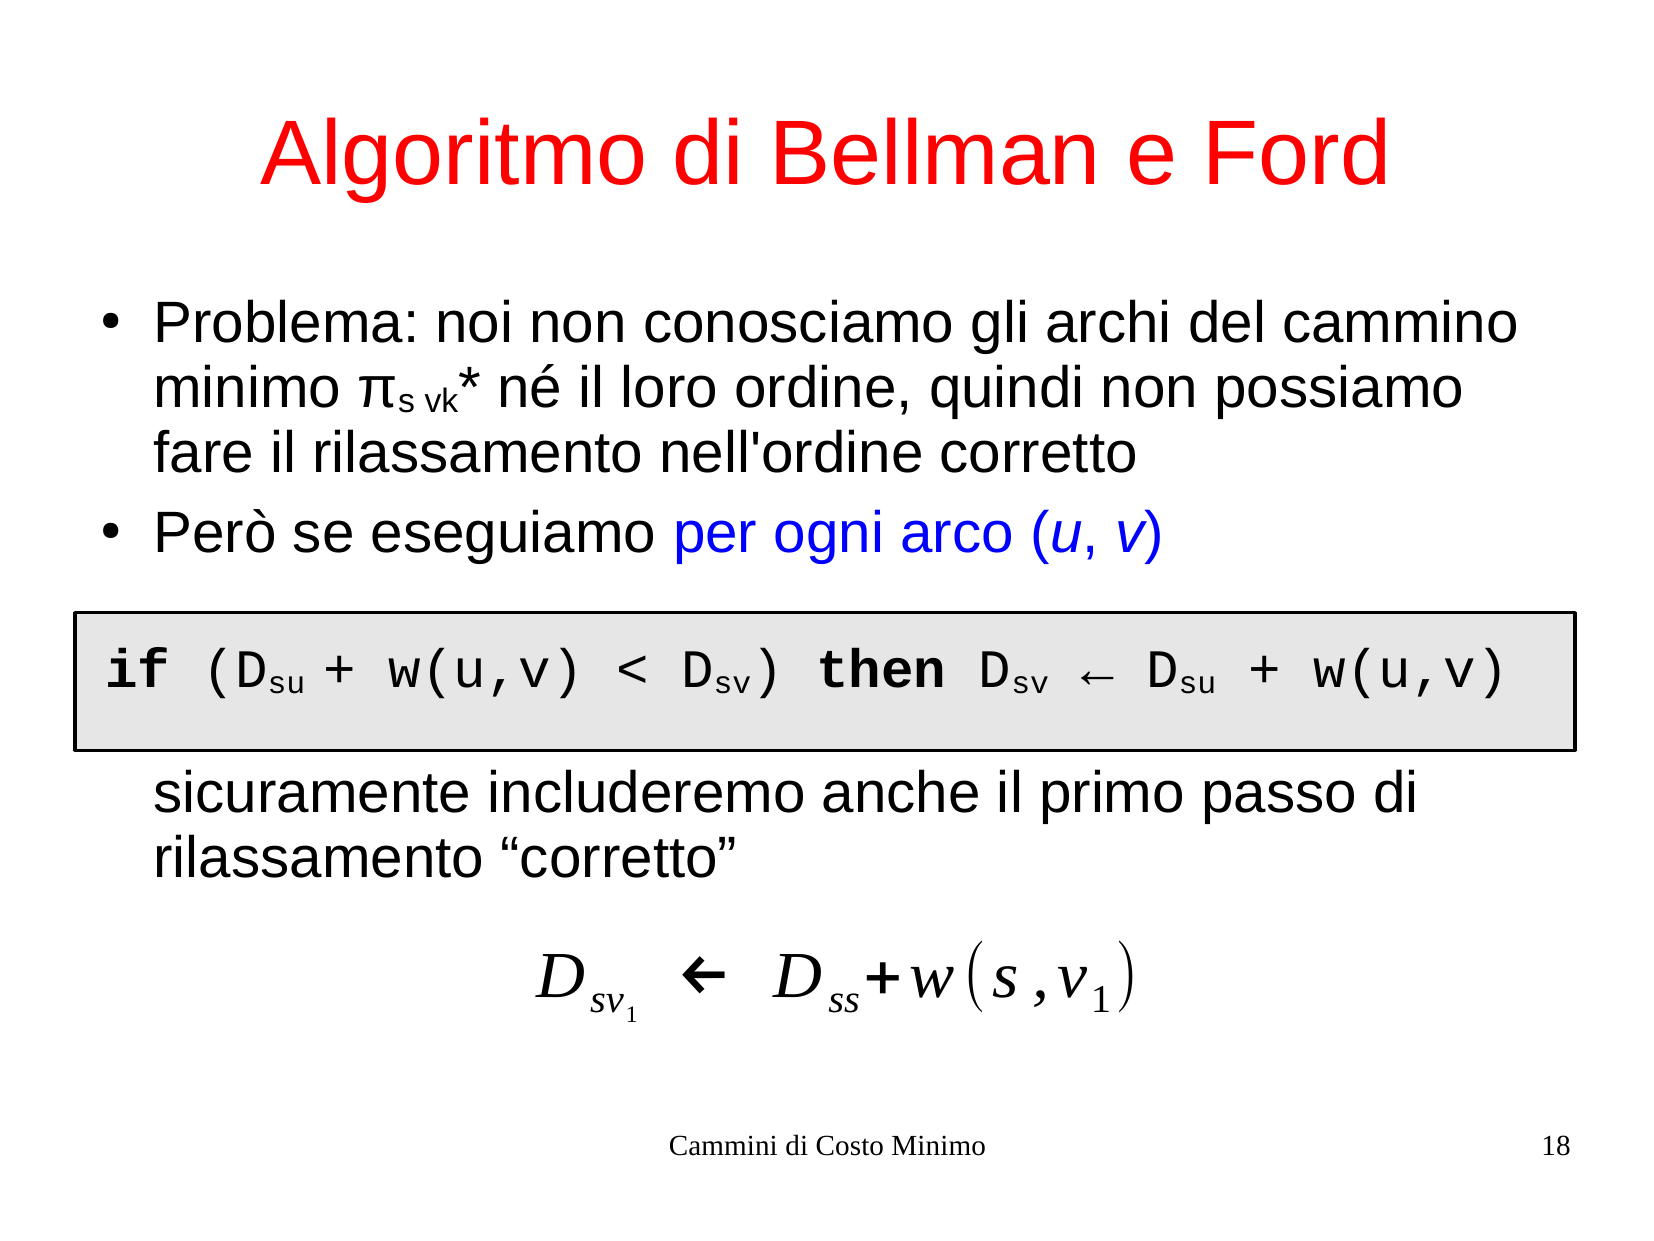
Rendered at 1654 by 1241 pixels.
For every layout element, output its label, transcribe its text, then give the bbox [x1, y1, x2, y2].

text_box if (Dsu + w(u,v) < Dsv) then Dsv ← Dsu + w(u,v) [75, 612, 1576, 751]
title Algoritmo di Bellman e Ford [82, 49, 1571, 257]
list Problema: noi non conosciamo gli archi del cammino minimo πs vk* né il loro ordine, quindi non possiamo fare il rilassamento nell'ordine corretto Però se eseguiamo per ogni arco (u, v) sicuramente includeremo anche il primo passo di rilassamento “corretto” [82, 290, 1571, 611]
list Problema: noi non conosciamo gli archi del cammino minimo πs vk* né il loro ordine, quindi non possiamo fare il rilassamento nell'ordine corretto Però se eseguiamo per ogni arco (u, v) sicuramente includeremo anche il primo passo di rilassamento “corretto” [82, 752, 1571, 1109]
chart [525, 937, 1144, 1028]
